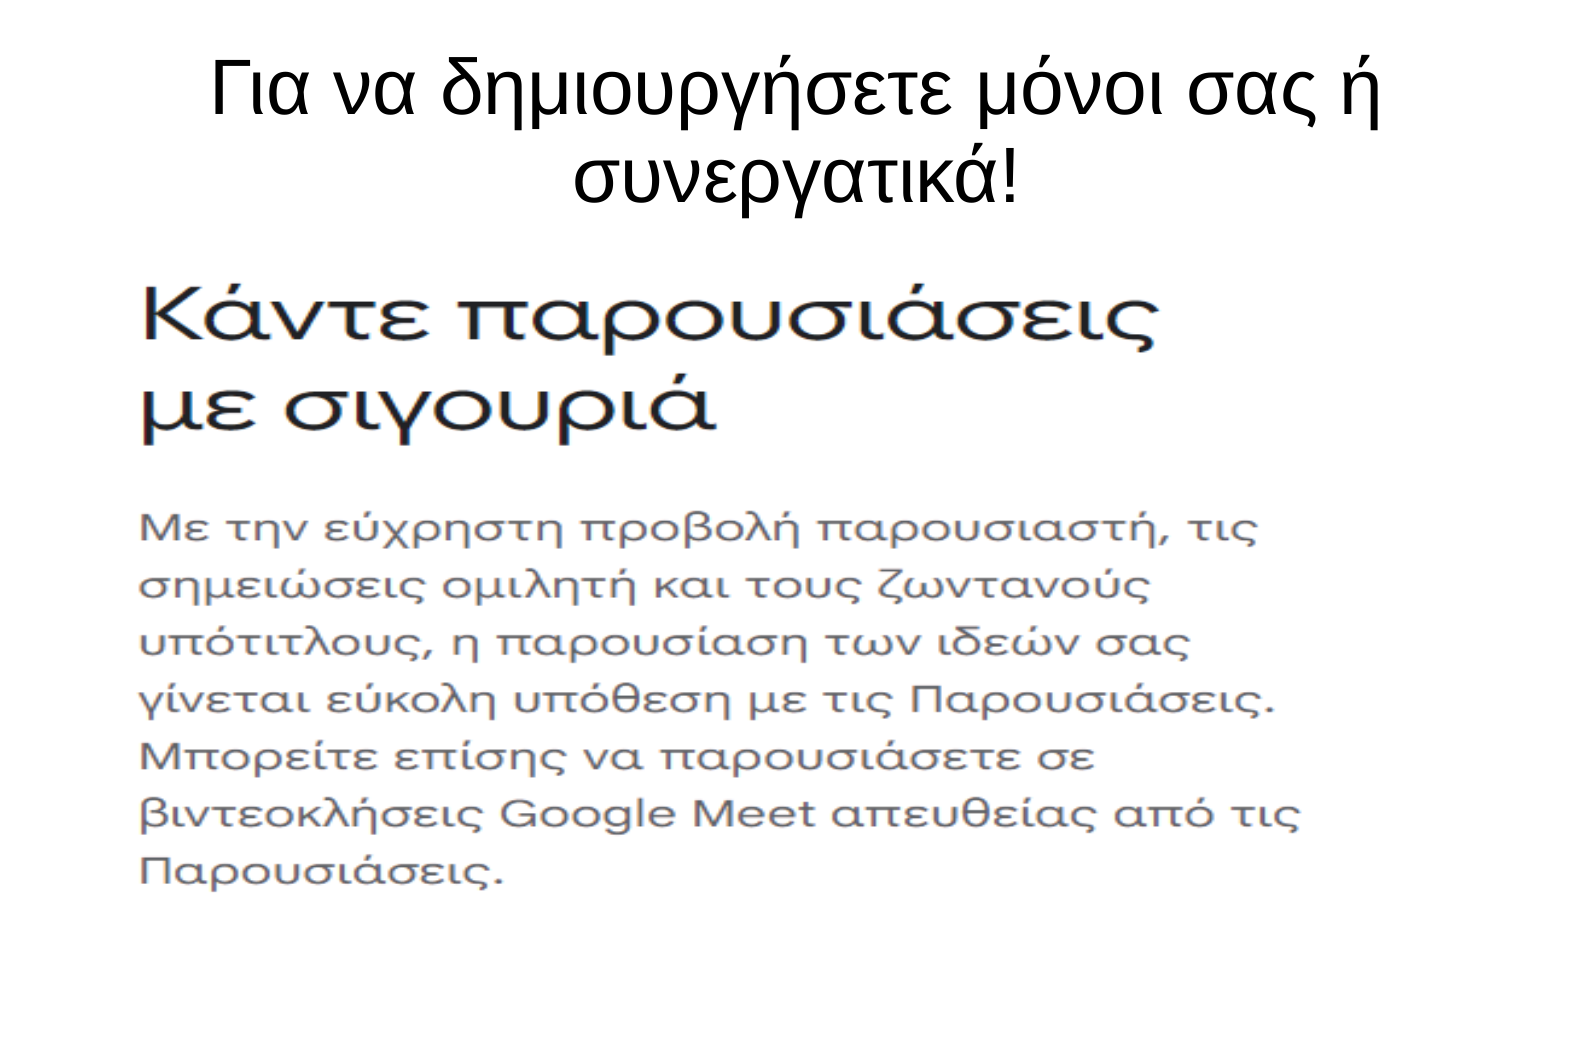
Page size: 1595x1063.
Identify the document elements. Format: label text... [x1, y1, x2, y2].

title Για να δημιουργήσετε μόνοι σας ή συνεργατικά! [79, 42, 1515, 220]
picture [106, 248, 1512, 951]
